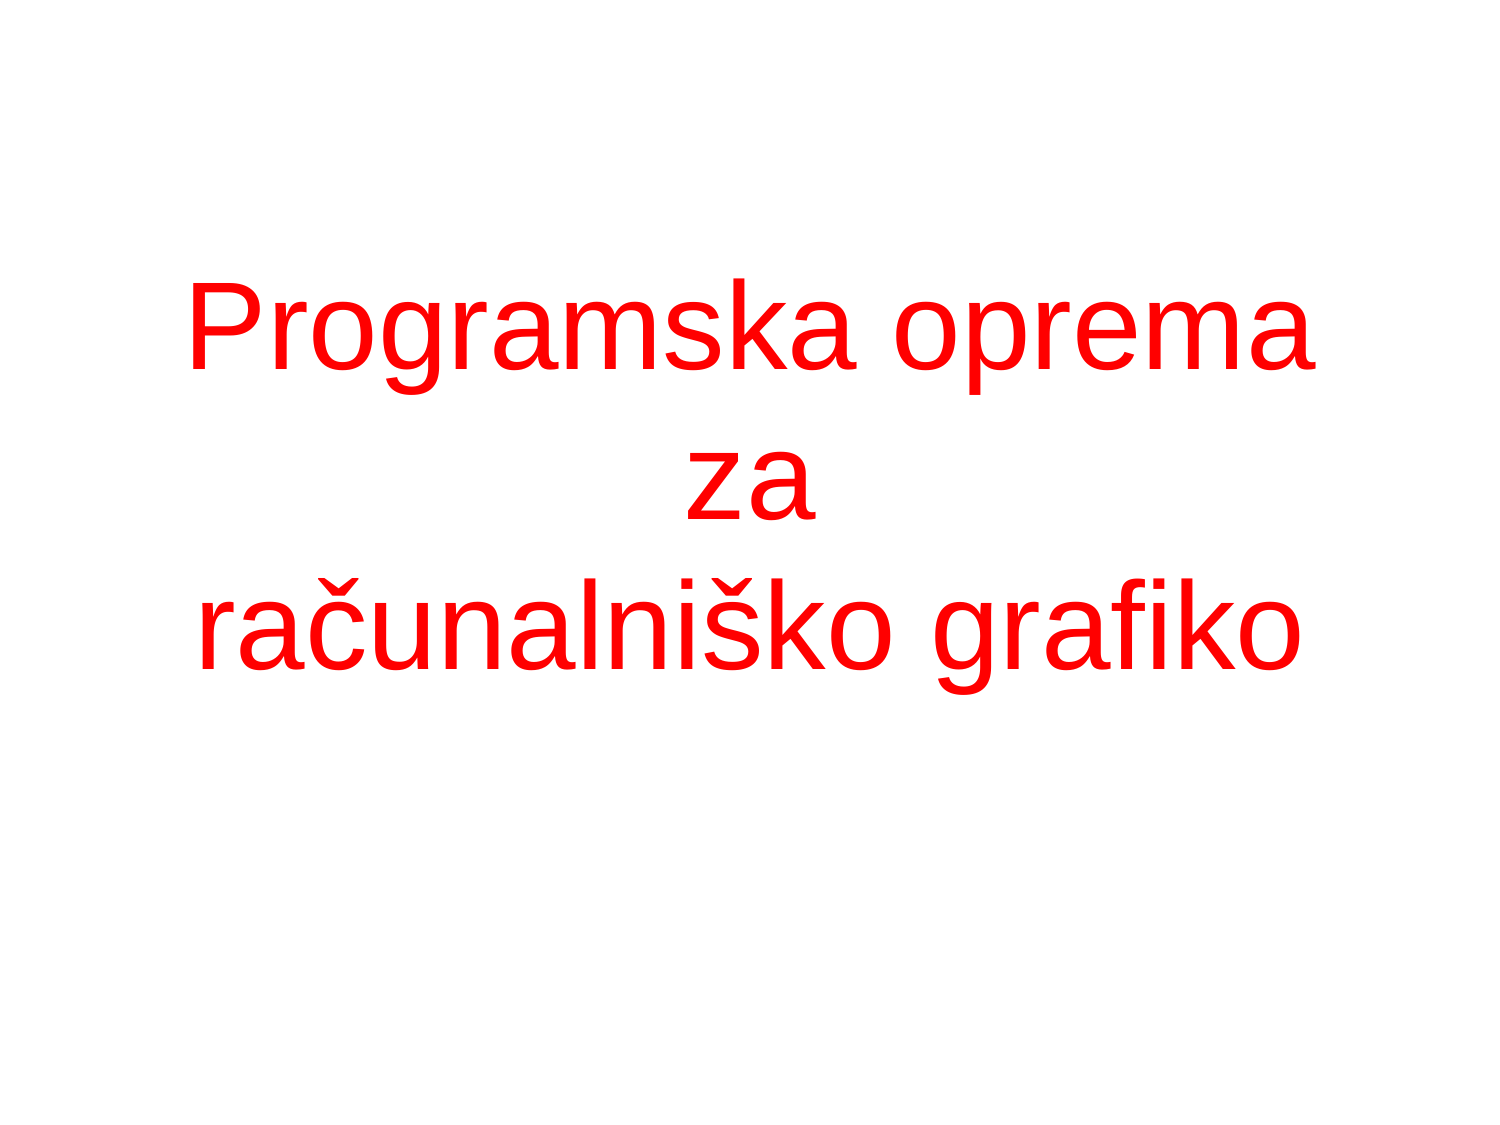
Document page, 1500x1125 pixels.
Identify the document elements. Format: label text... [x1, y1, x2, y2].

title Programska oprema za računalniško grafiko [112, 237, 1388, 703]
